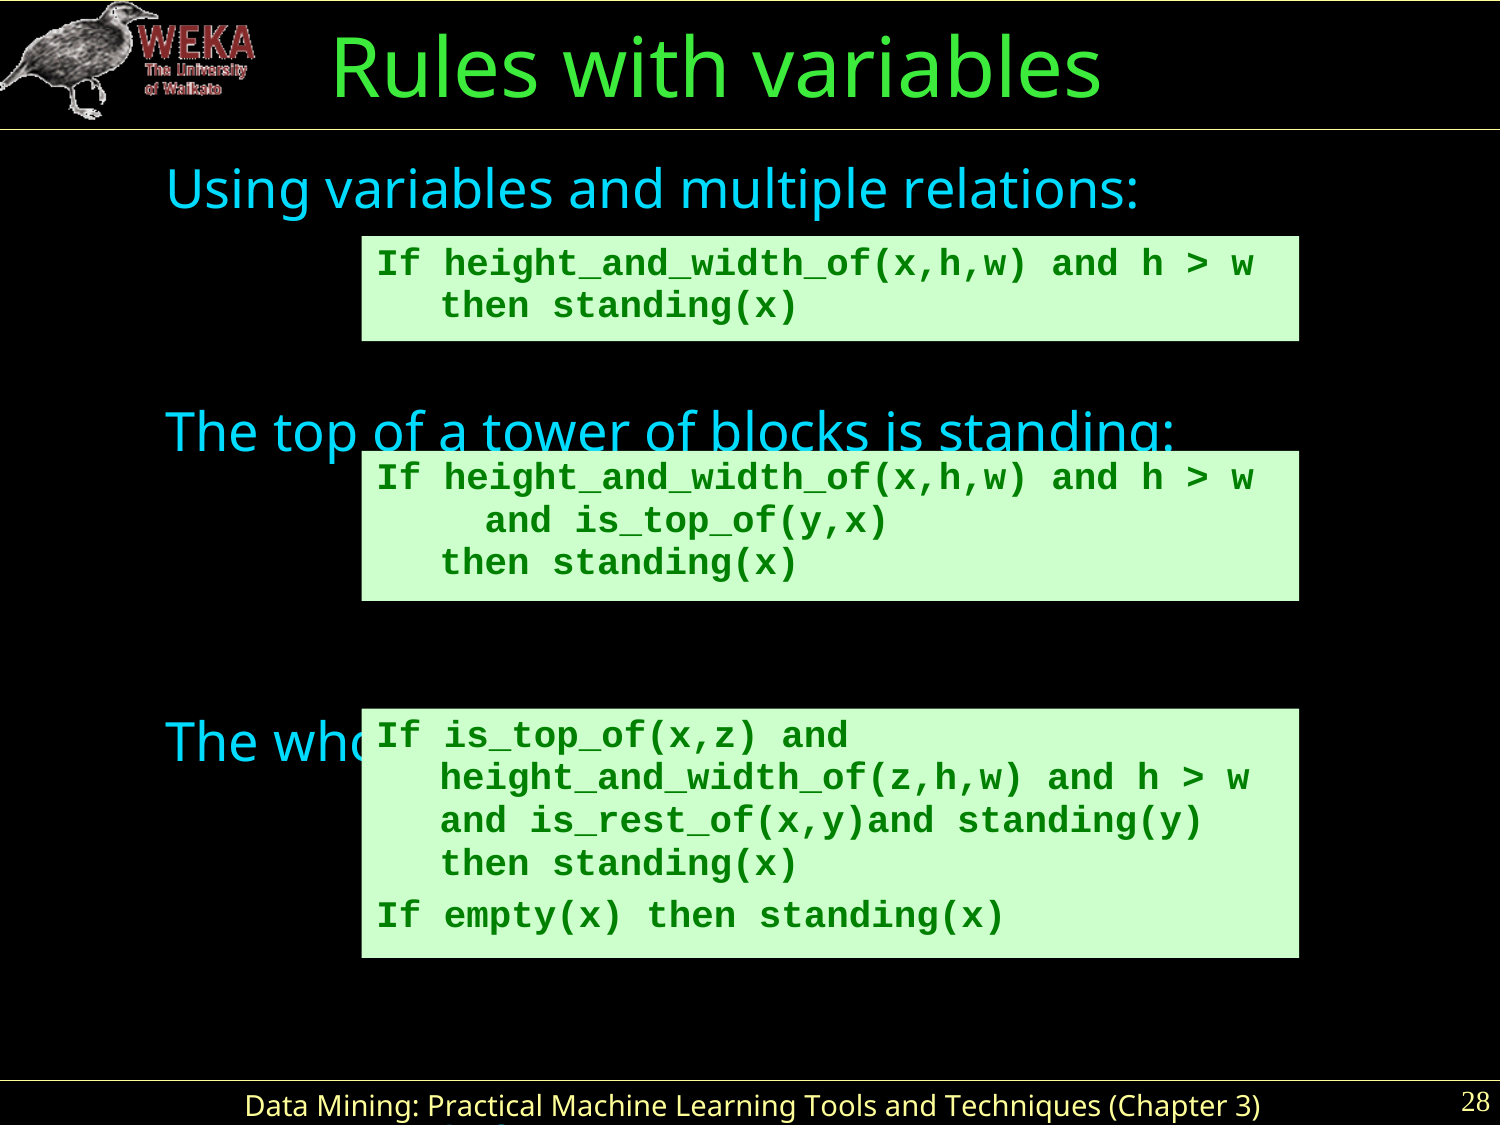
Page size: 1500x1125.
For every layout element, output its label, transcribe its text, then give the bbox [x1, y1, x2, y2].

text_box If height_and_width_of(x,h,w) and h > w then standing(x) [361, 236, 1300, 342]
text_box If is_top_of(x,z) and height_and_width_of(z,h,w) and h > w and is_rest_of(x,y)and standing(y) then standing(x) If empty(x) then standing(x) [361, 708, 1300, 958]
text_box If height_and_width_of(x,h,w) and h > w and is_top_of(y,x) then standing(x) [361, 450, 1300, 601]
text_box Using variables and multiple relations: The top of a tower of blocks is standing: The whole tower is standing: Recursive definition! [150, 147, 1388, 1057]
title Rules with variables [314, 0, 1500, 146]
picture [0, 1, 266, 129]
